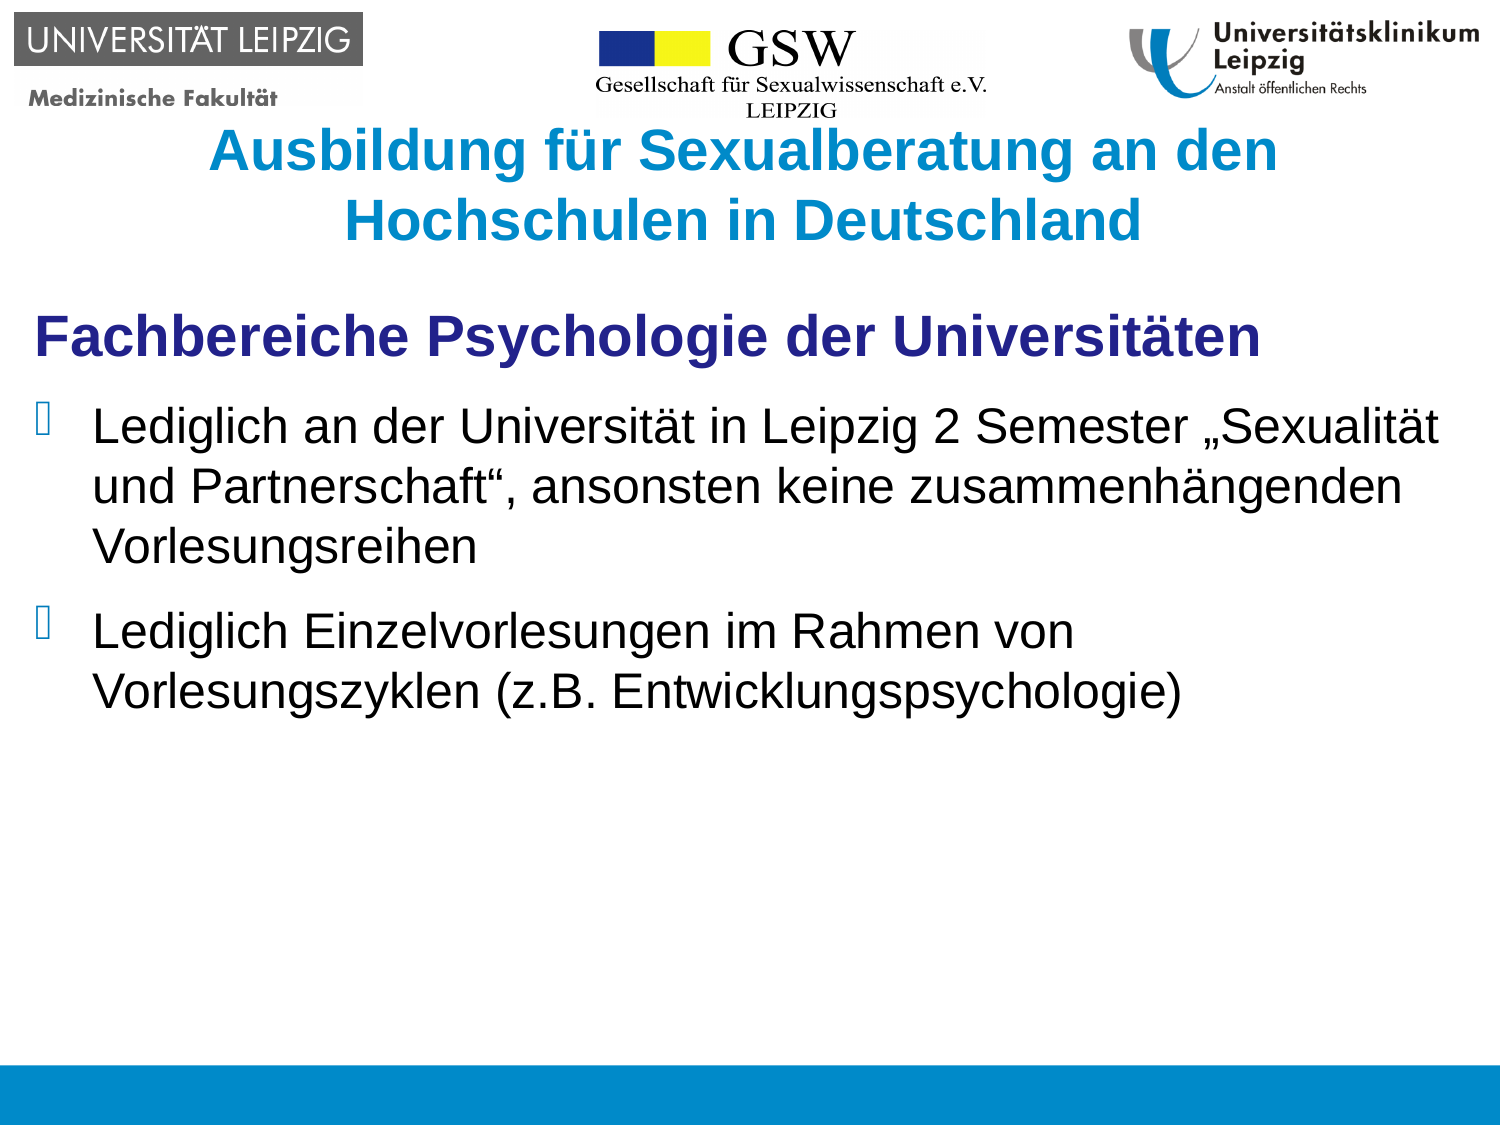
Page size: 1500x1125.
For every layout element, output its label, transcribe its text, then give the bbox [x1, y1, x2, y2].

picture [1126, 18, 1481, 101]
picture [14, 12, 363, 106]
picture [596, 30, 986, 118]
title Ausbildung für Sexualberatung an den Hochschulen in Deutschland [76, 113, 1412, 251]
list Fachbereiche Psychologie der Universitäten Lediglich an der Universität in Leipzig 2 Semester „Sexualität und Partnerschaft“, ansonsten keine zusammenhängenden Vorlesungsreihen Lediglich Einzelvorlesungen im Rahmen von Vorlesungszyklen (z.B. Entwicklungspsychologie) [19, 290, 1470, 1041]
